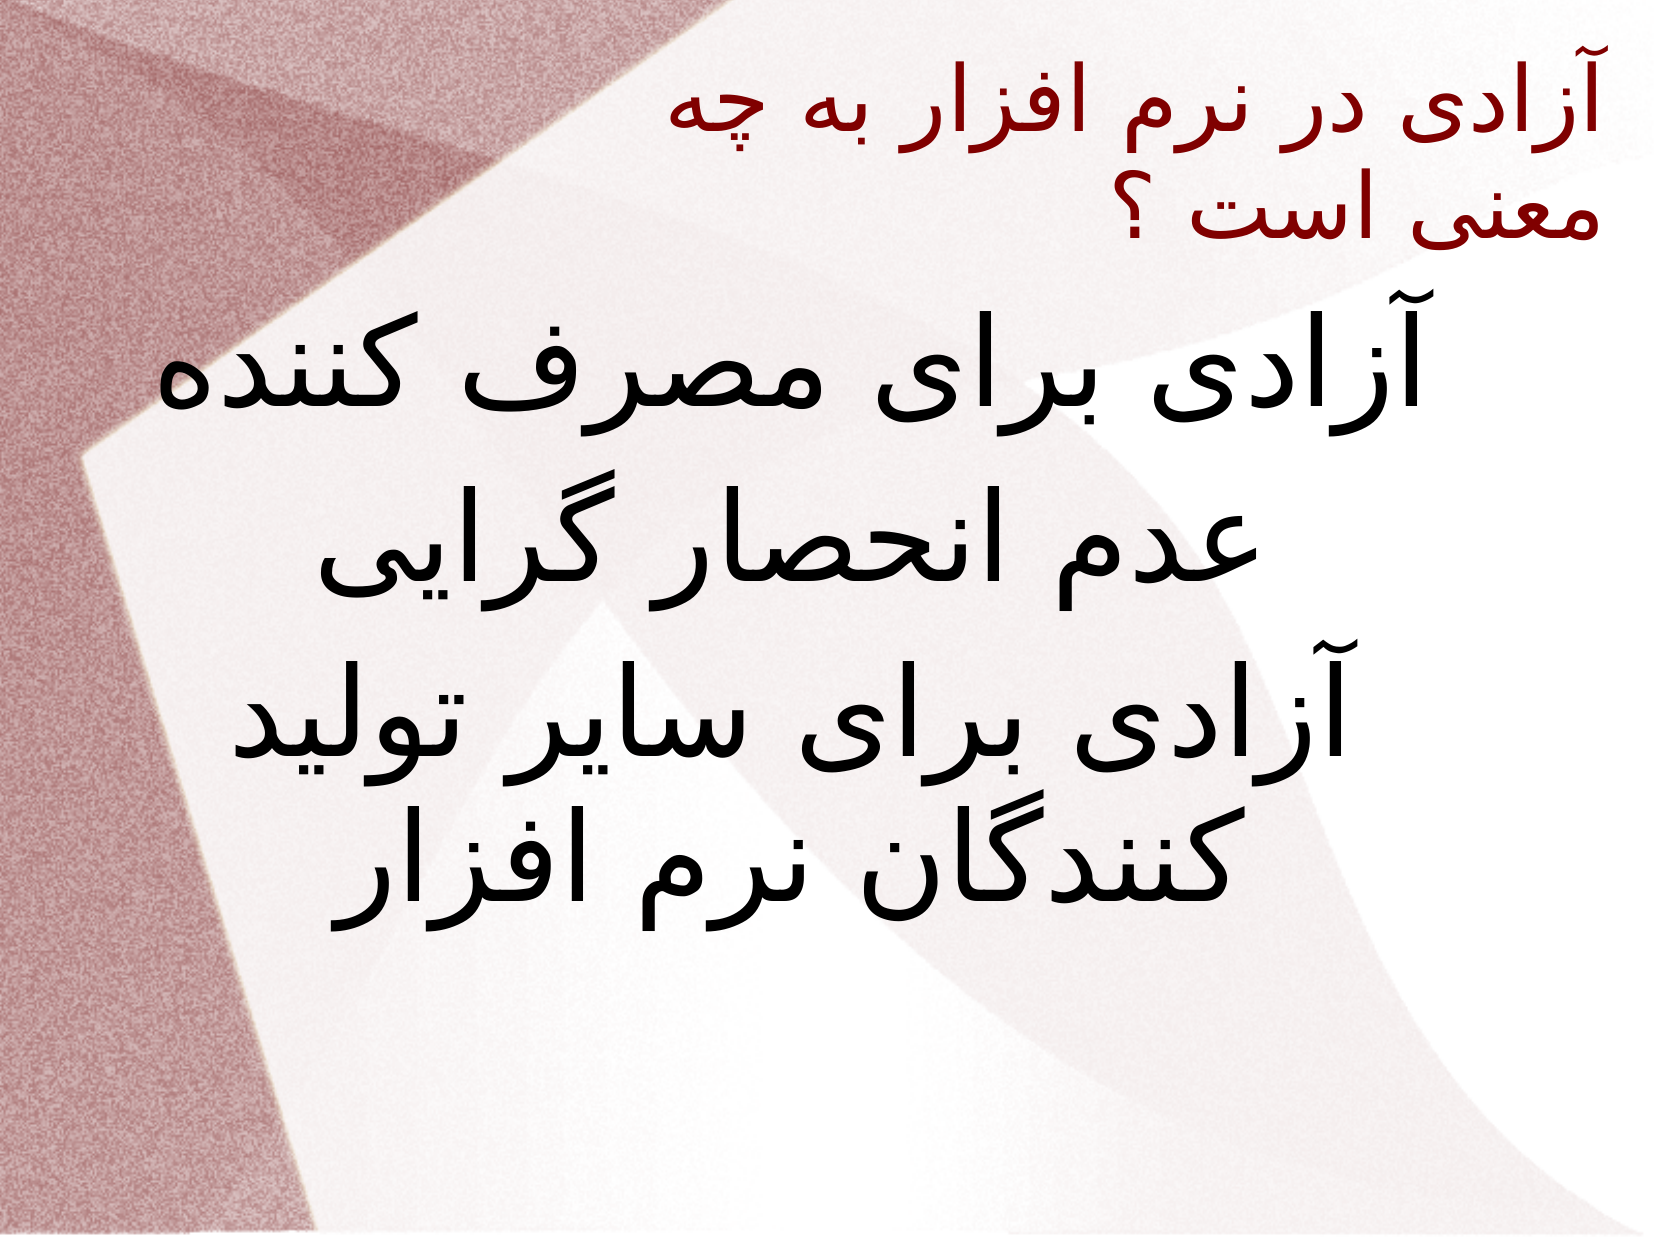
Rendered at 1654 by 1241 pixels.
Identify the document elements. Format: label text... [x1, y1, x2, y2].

title آزادی در نرم افزار به چه معنی است ؟ [596, 16, 1607, 290]
list آزادی برای مصرف کننده عدم انحصار گرایی آزادی برای سایر تولید کنندگان نرم افزار [82, 290, 1571, 1064]
picture [0, 0, 1654, 1241]
